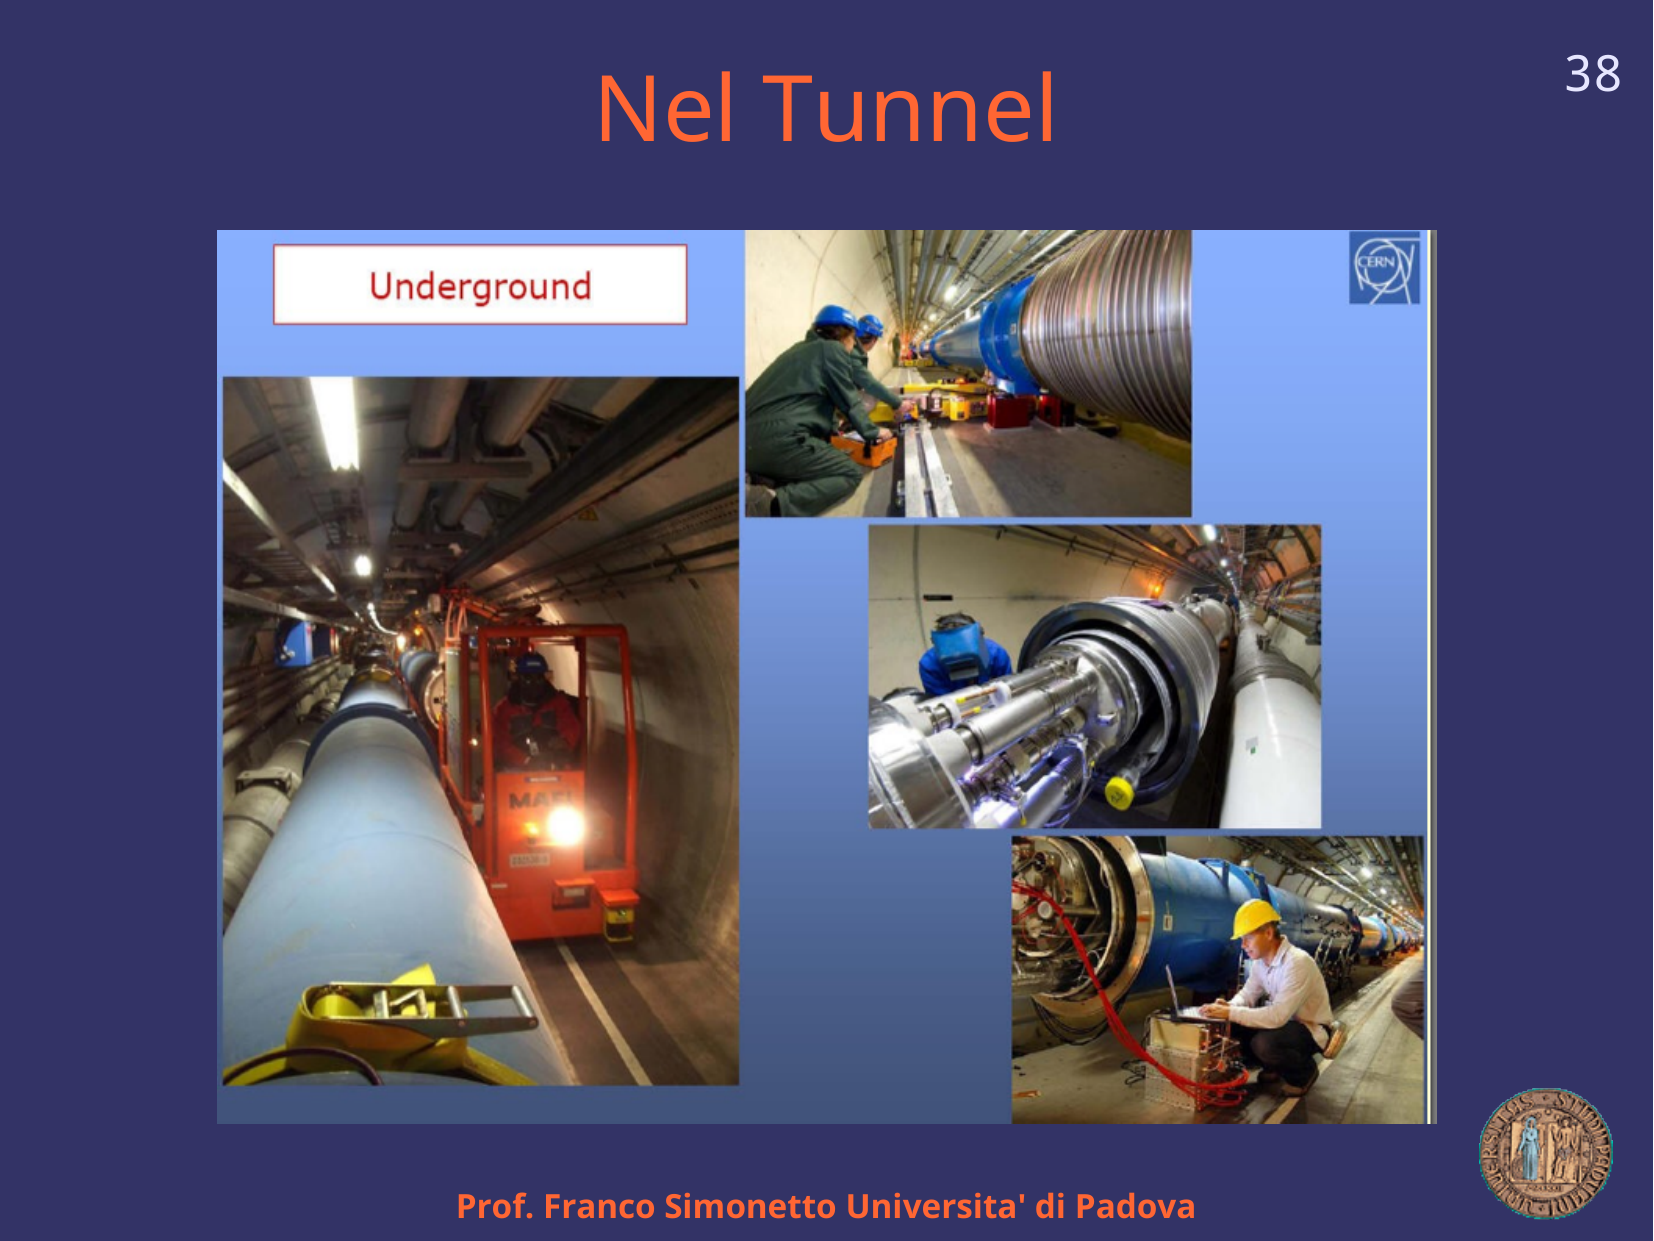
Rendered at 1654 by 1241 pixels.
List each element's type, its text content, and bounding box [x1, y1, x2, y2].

picture [1479, 1087, 1613, 1221]
picture [217, 230, 1437, 1124]
title Nel Tunnel [82, 55, 1571, 156]
